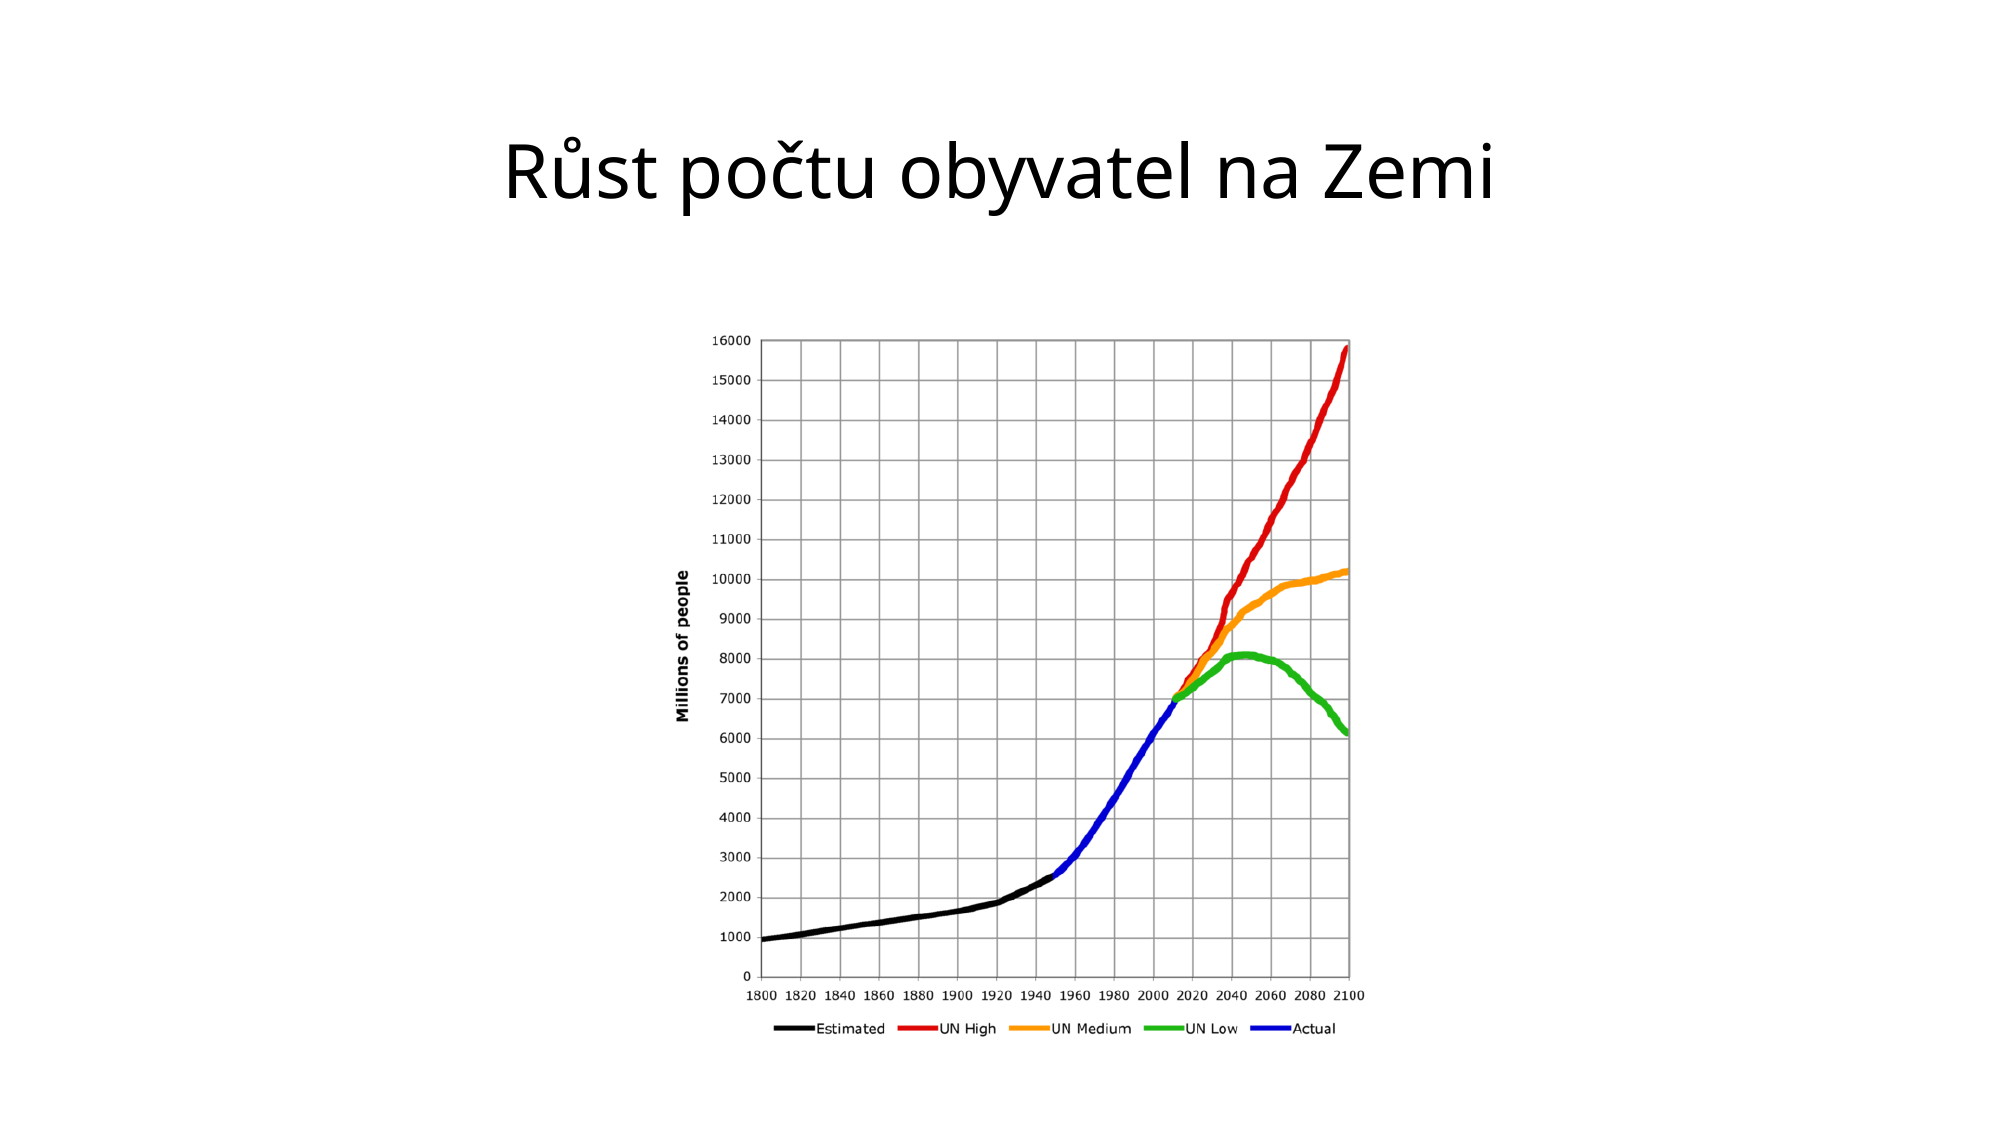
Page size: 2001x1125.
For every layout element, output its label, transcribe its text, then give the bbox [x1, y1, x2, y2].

title Růst počtu obyvatel na Zemi [137, 59, 1863, 278]
picture [650, 299, 1393, 1057]
